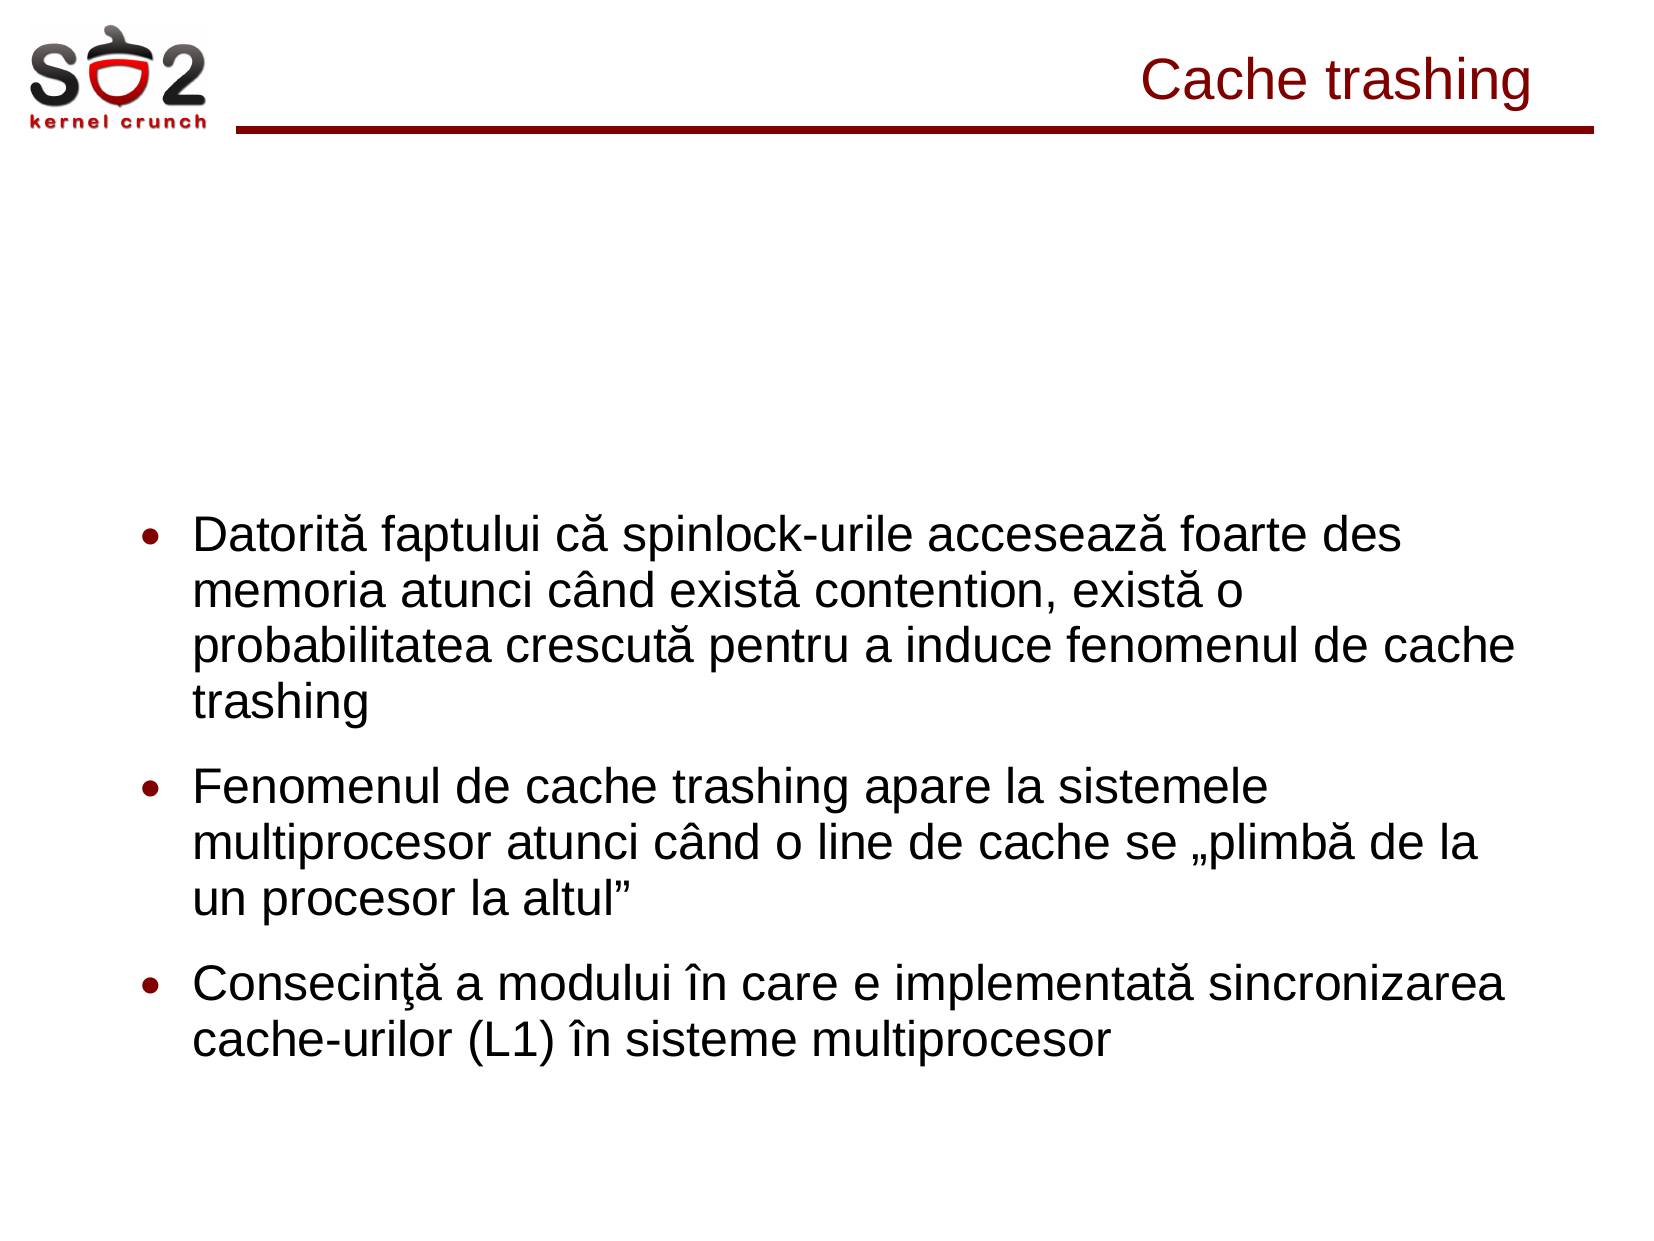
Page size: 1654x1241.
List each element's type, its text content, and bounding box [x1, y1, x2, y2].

title Cache trashing [121, 11, 1534, 148]
list Datorită faptului că spinlock-urile accesează foarte des memoria atunci când există contention, există o probabilitatea crescută pentru a induce fenomenul de cache trashing Fenomenul de cache trashing apare la sistemele multiprocesor atunci când o line de cache se „plimbă de la un procesor la altul” Consecinţă a modului în care e implementată sincronizarea cache-urilor (L1) în sisteme multiprocesor [121, 395, 1534, 1178]
picture [29, 23, 121, 130]
